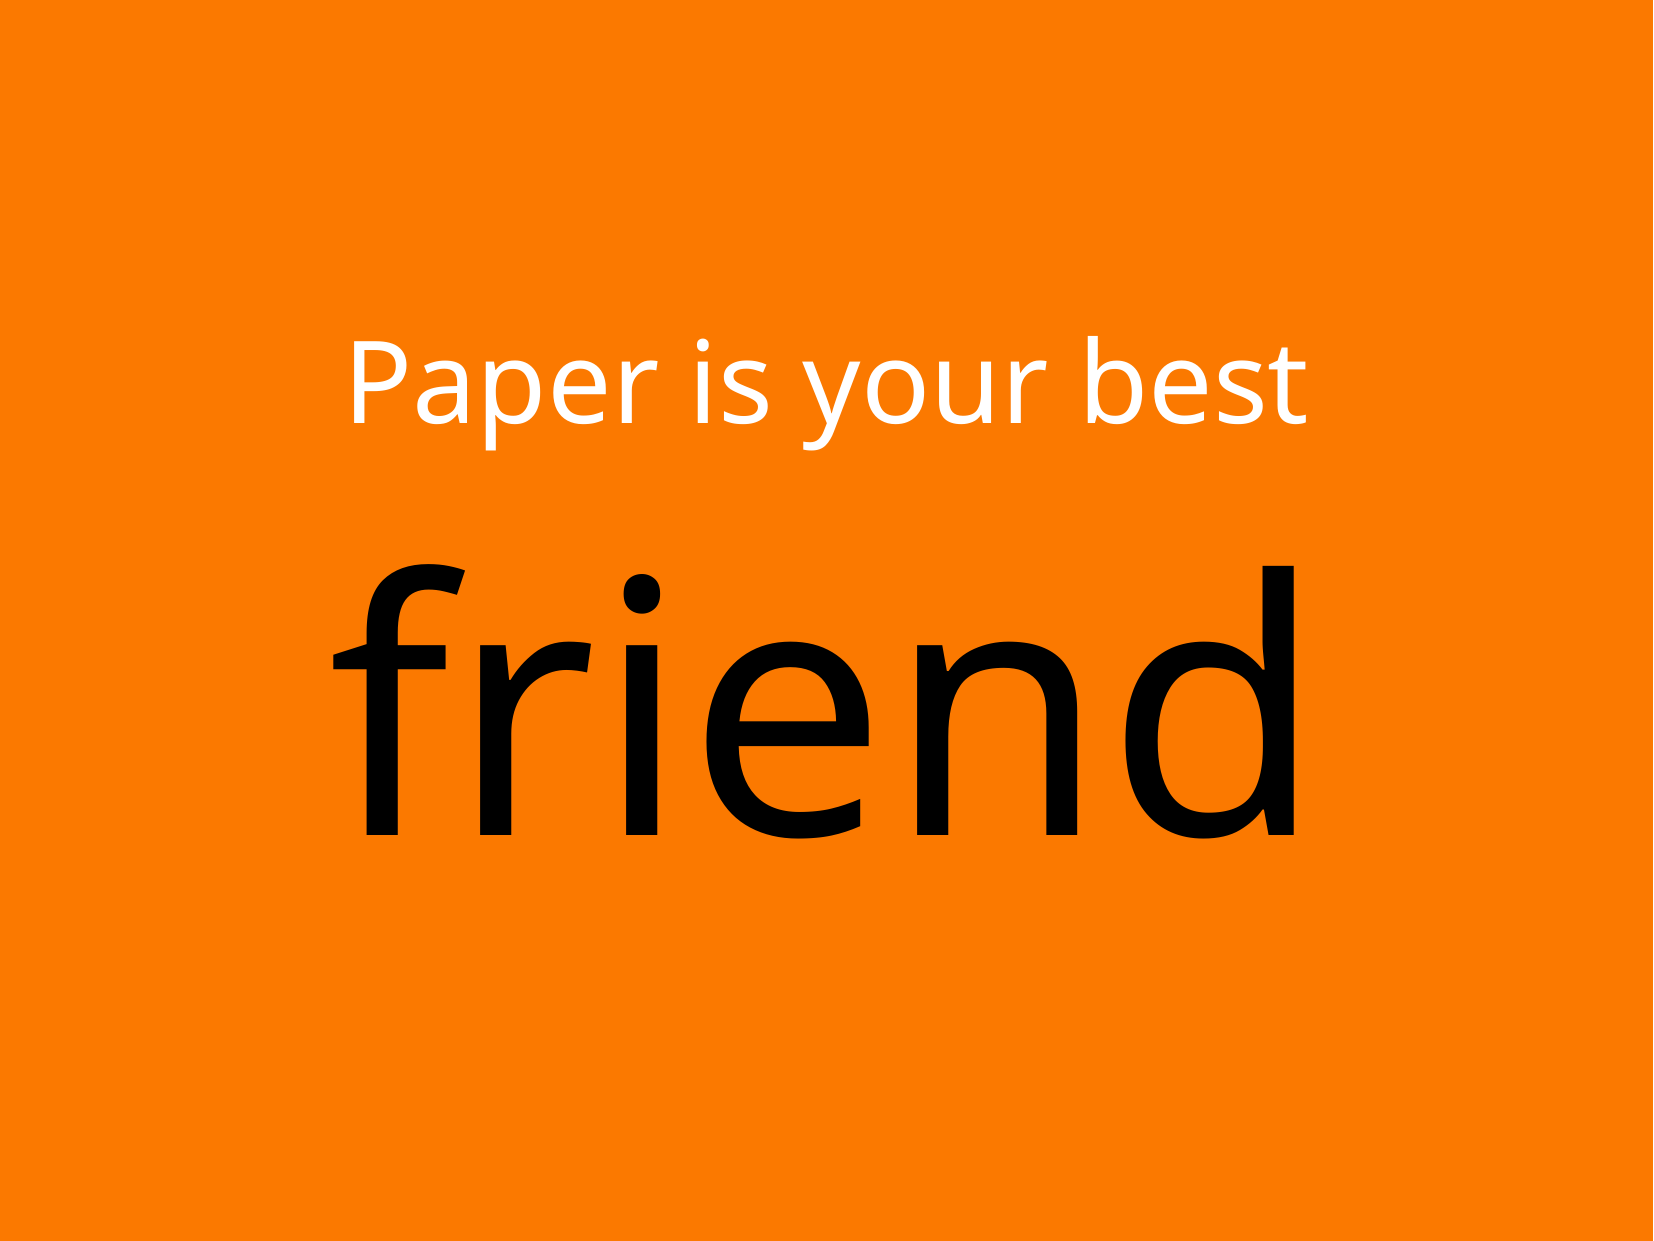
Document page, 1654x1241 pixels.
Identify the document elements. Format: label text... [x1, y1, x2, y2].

text_box Paper is your best friend [0, 0, 1653, 1241]
